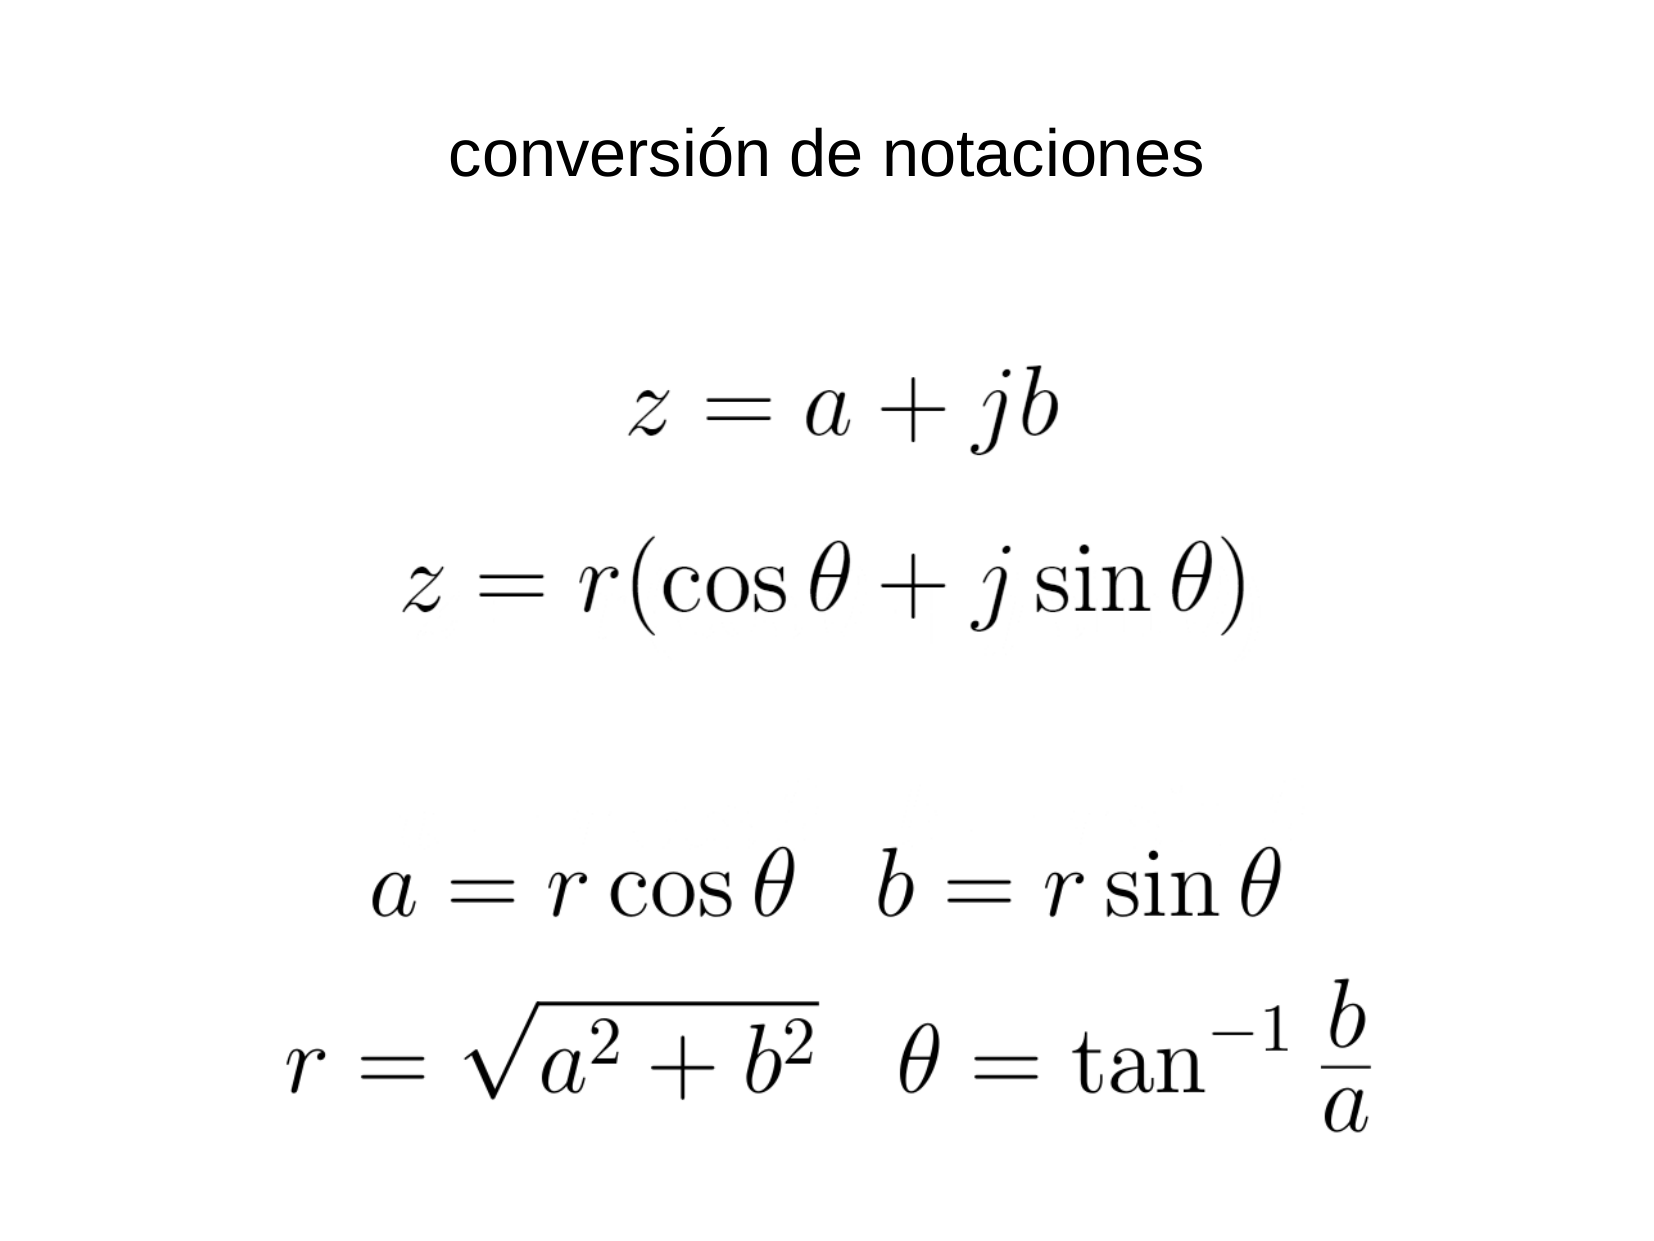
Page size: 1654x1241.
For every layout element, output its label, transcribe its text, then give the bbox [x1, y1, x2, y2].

title conversión de notaciones [82, 56, 1571, 250]
picture [279, 354, 1375, 1152]
